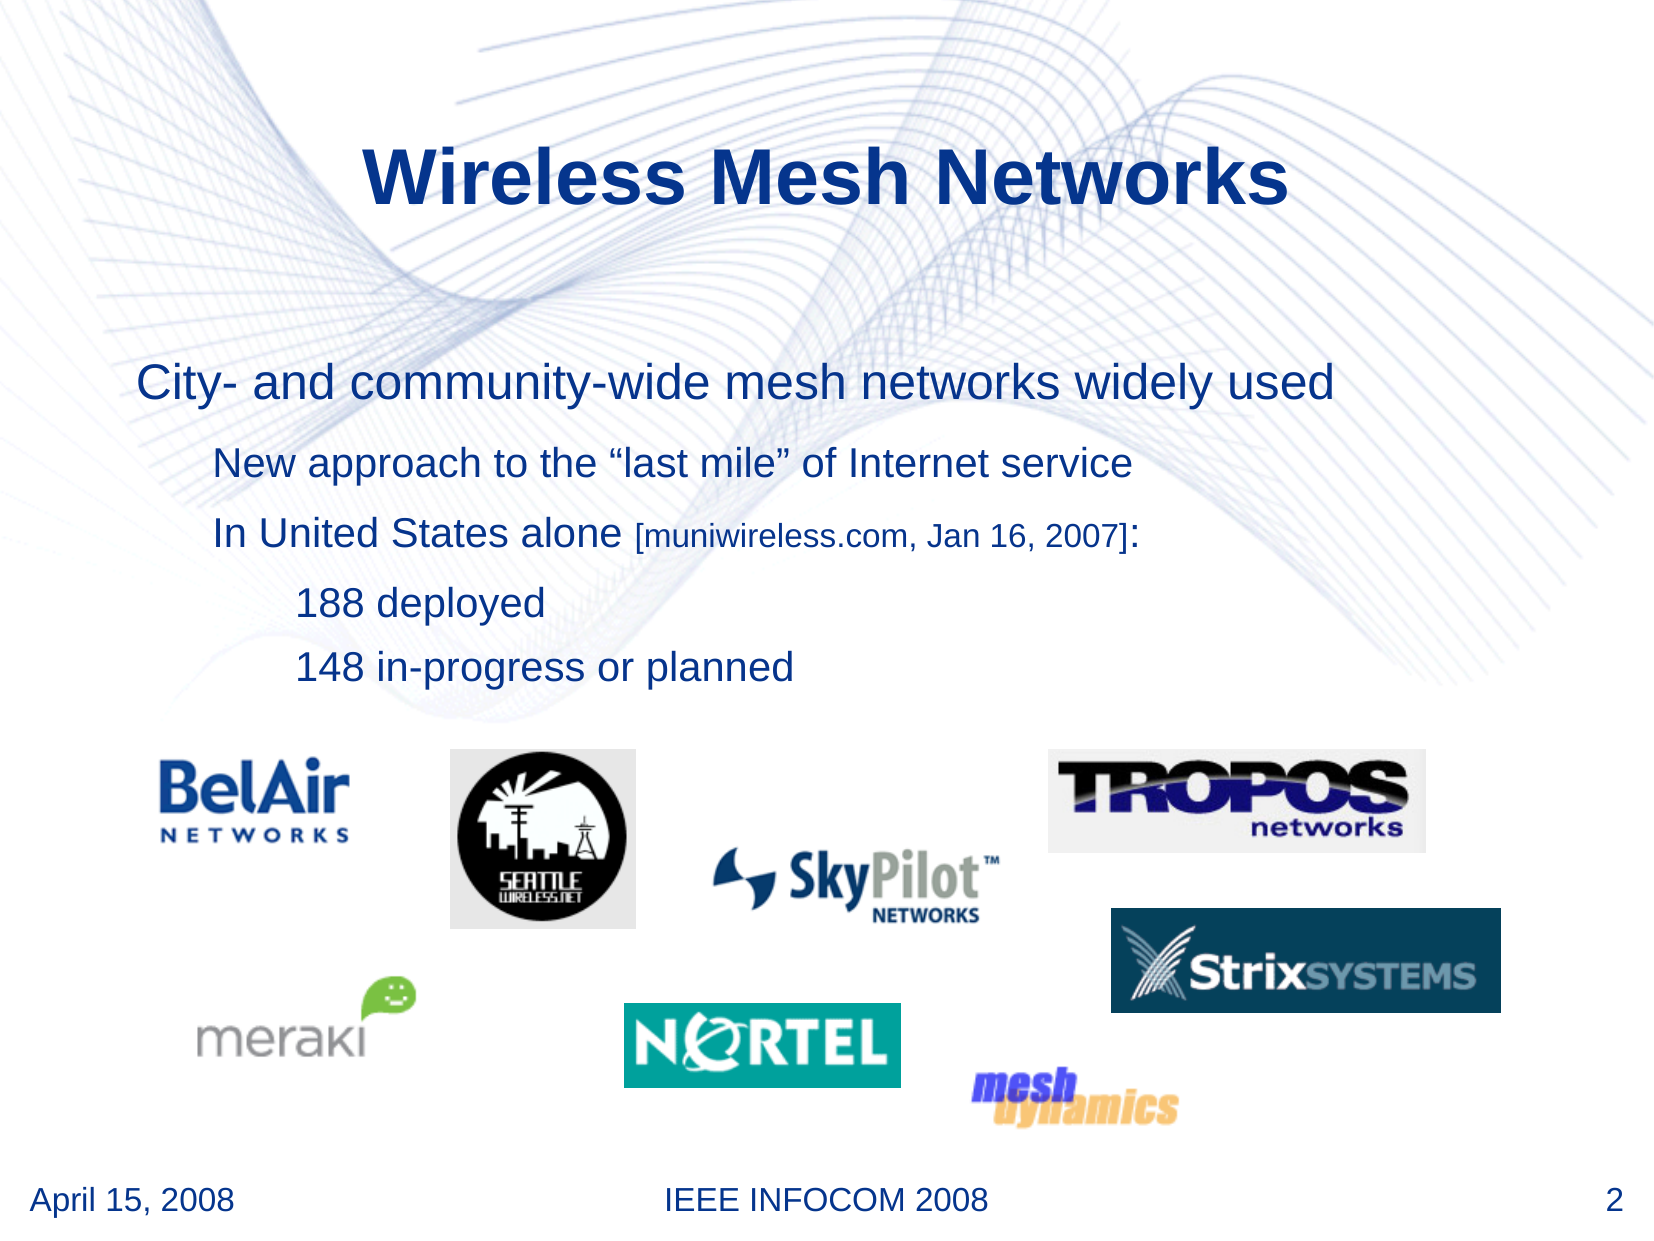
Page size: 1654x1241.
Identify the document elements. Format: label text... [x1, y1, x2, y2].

picture [0, 0, 1654, 1241]
title Wireless Mesh Networks [118, 59, 1536, 296]
list City- and community-wide mesh networks widely used New approach to the “last mile” of Internet service In United States alone [muniwireless.com, Jan 16, 2007]: 188 deployed 148 in-progress or planned [118, 354, 1536, 1108]
